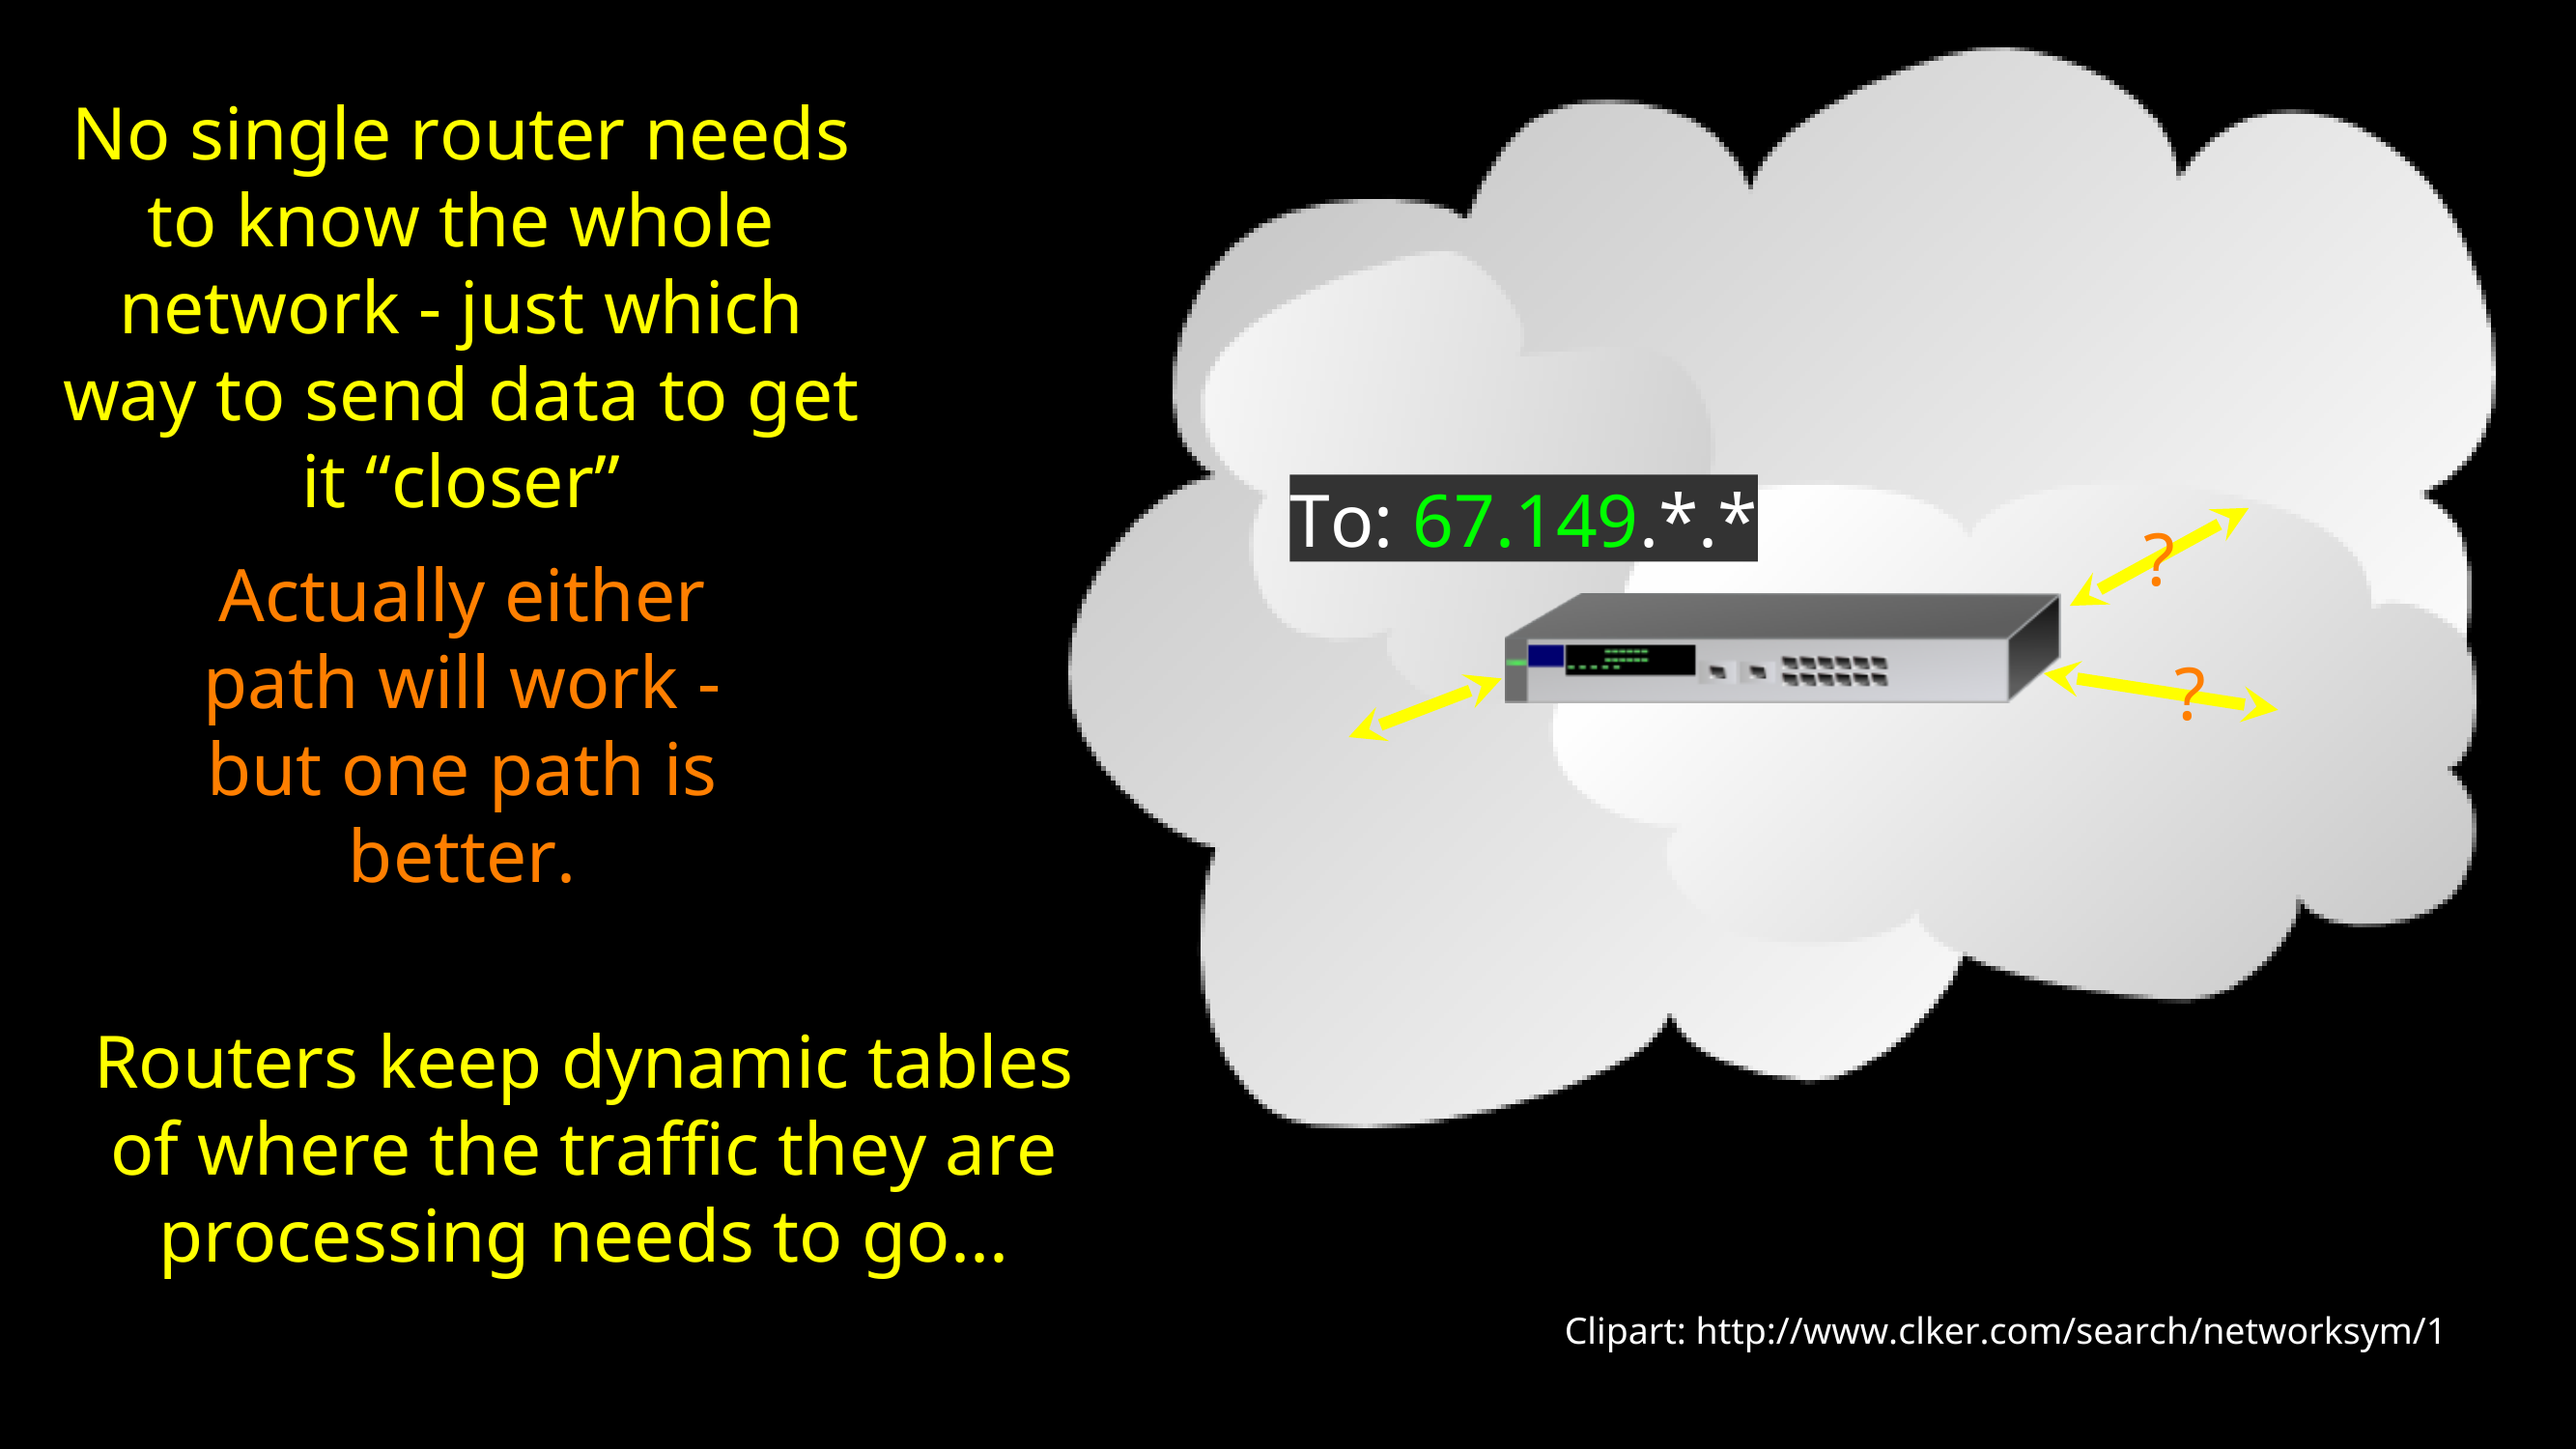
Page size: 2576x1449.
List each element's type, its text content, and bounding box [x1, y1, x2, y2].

picture [1068, 47, 2496, 1128]
text_box ? [2173, 647, 2206, 735]
text_box ? [2143, 512, 2176, 601]
text_box Actually either path will work - but one path is better. [160, 591, 765, 856]
text_box No single router needs to know the whole network - just which way to send data to get it “closer” [45, 131, 877, 478]
text_box Clipart: http://www.clker.com/search/networksym/1 [1436, 1292, 2576, 1367]
text_box To: 67.149.*.* [1289, 474, 1758, 562]
text_box Routers keep dynamic tables of where the traffic they are processing needs to go... [85, 1013, 1083, 1278]
